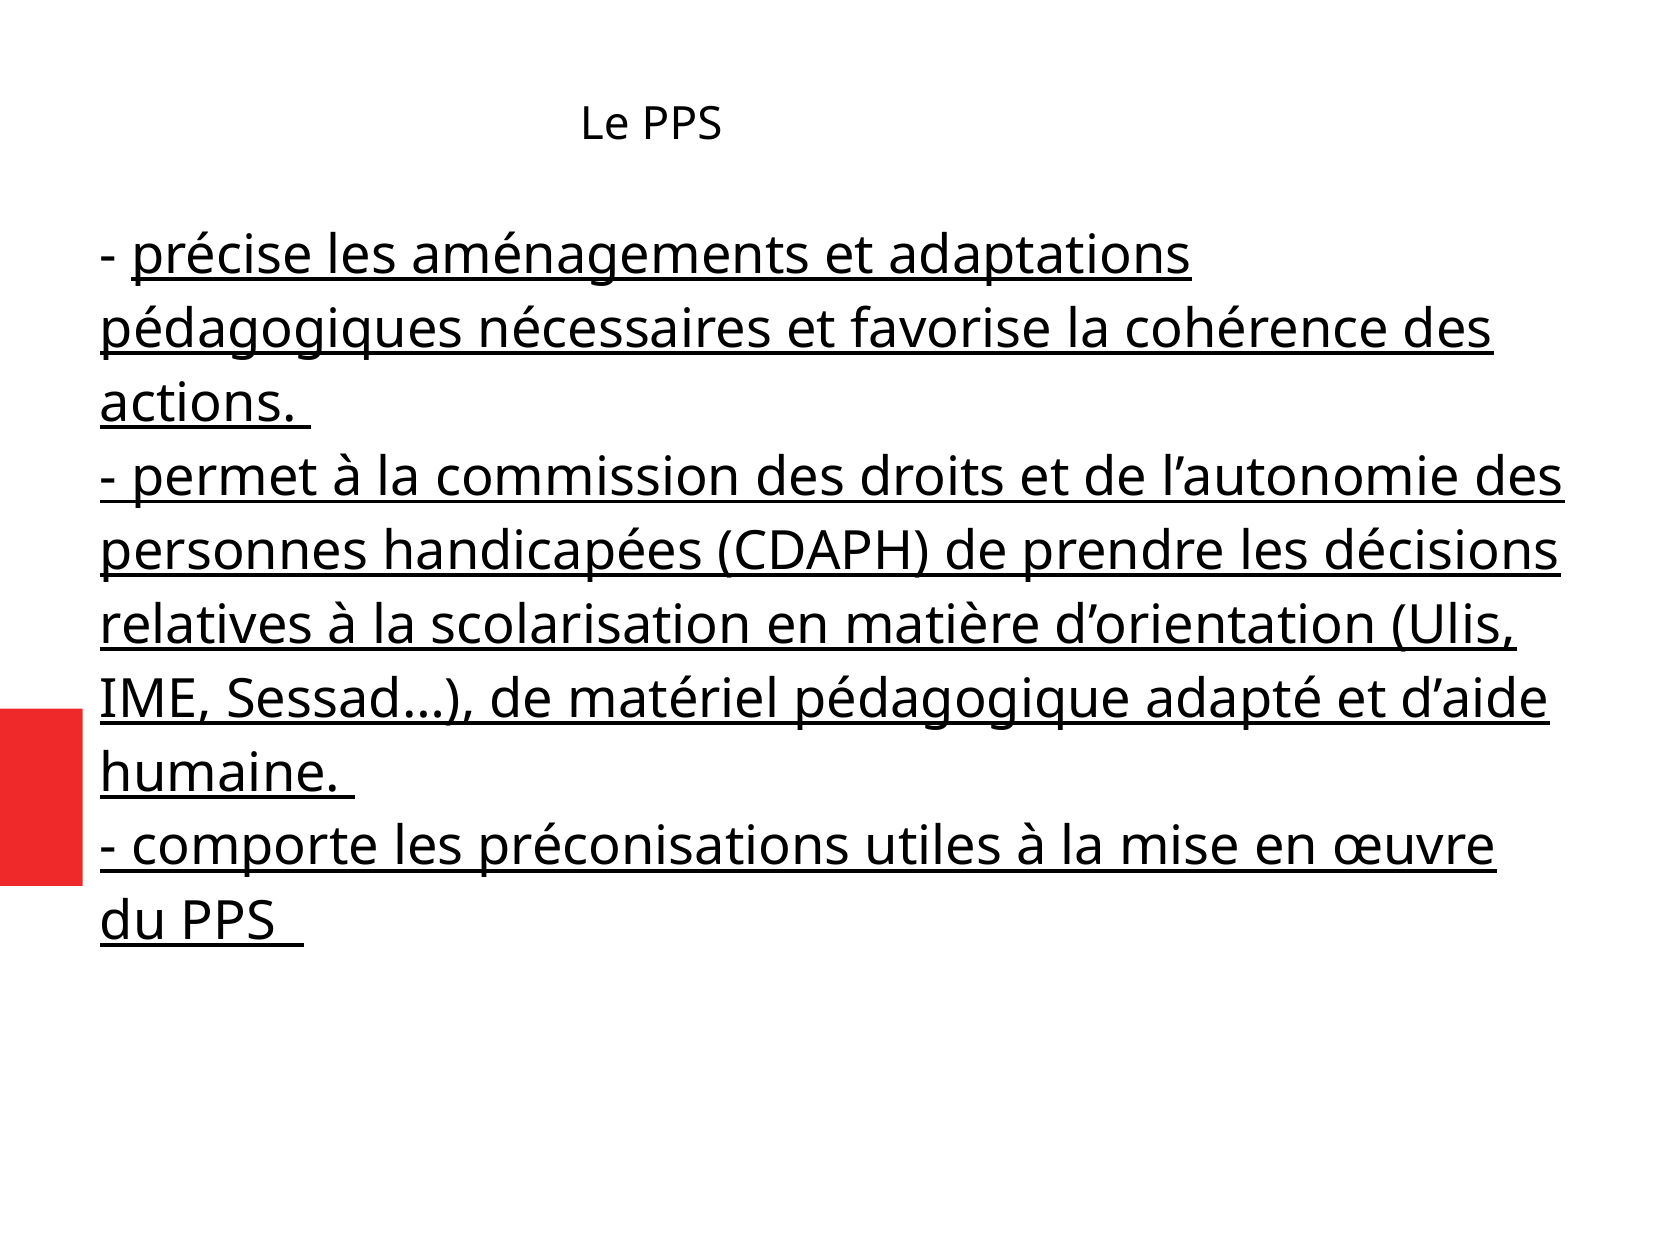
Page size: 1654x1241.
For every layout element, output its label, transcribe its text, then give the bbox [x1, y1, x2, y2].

text_box Le PPS - précise les aménagements et adaptations pédagogiques nécessaires et favorise la cohérence des actions. - permet à la commission des droits et de l’autonomie des personnes handicapées (CDAPH) de prendre les décisions relatives à la scolarisation en matière d’orientation (Ulis, IME, Sessad…), de matériel pédagogique adapté et d’aide humaine. - comporte les préconisations utiles à la mise en œuvre du PPS [85, 82, 1583, 1075]
